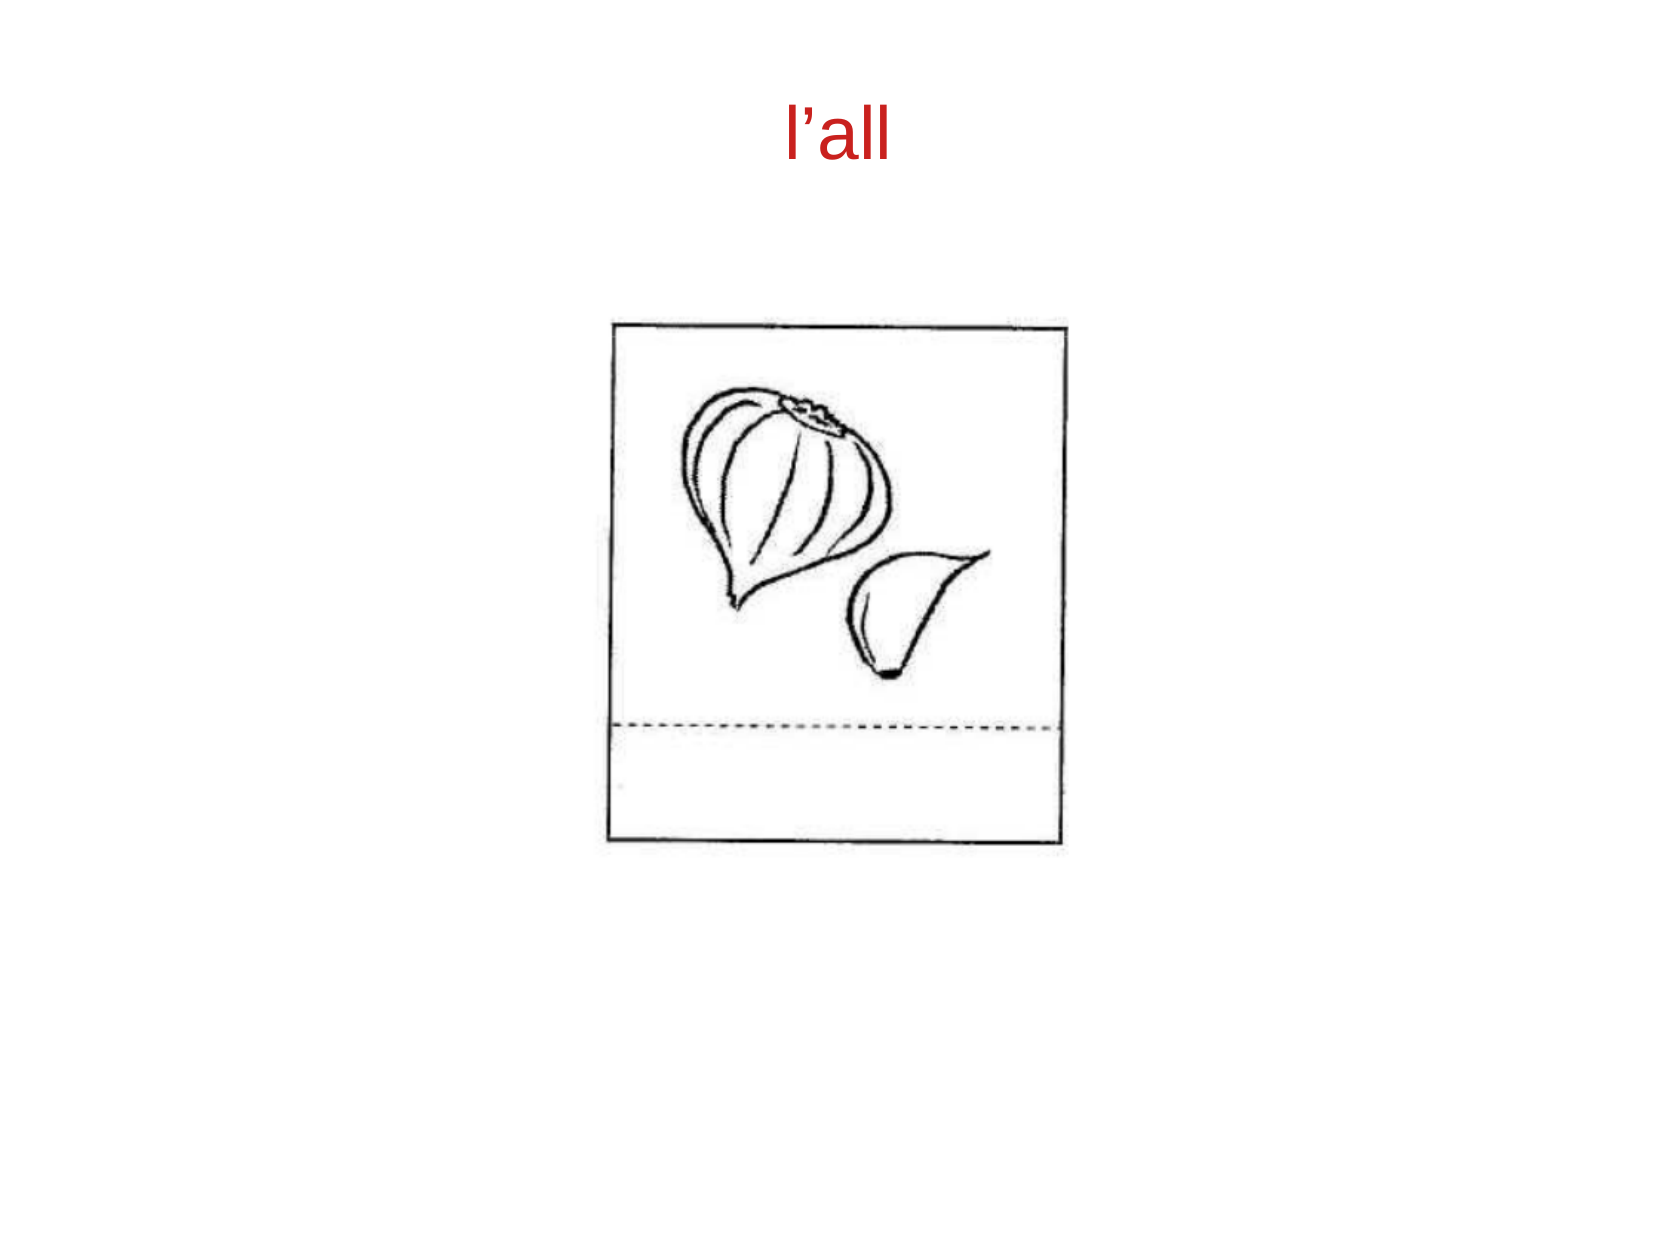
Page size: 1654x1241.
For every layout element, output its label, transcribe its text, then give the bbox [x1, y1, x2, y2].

text_box l’all [389, 58, 1288, 201]
picture [581, 291, 1094, 873]
